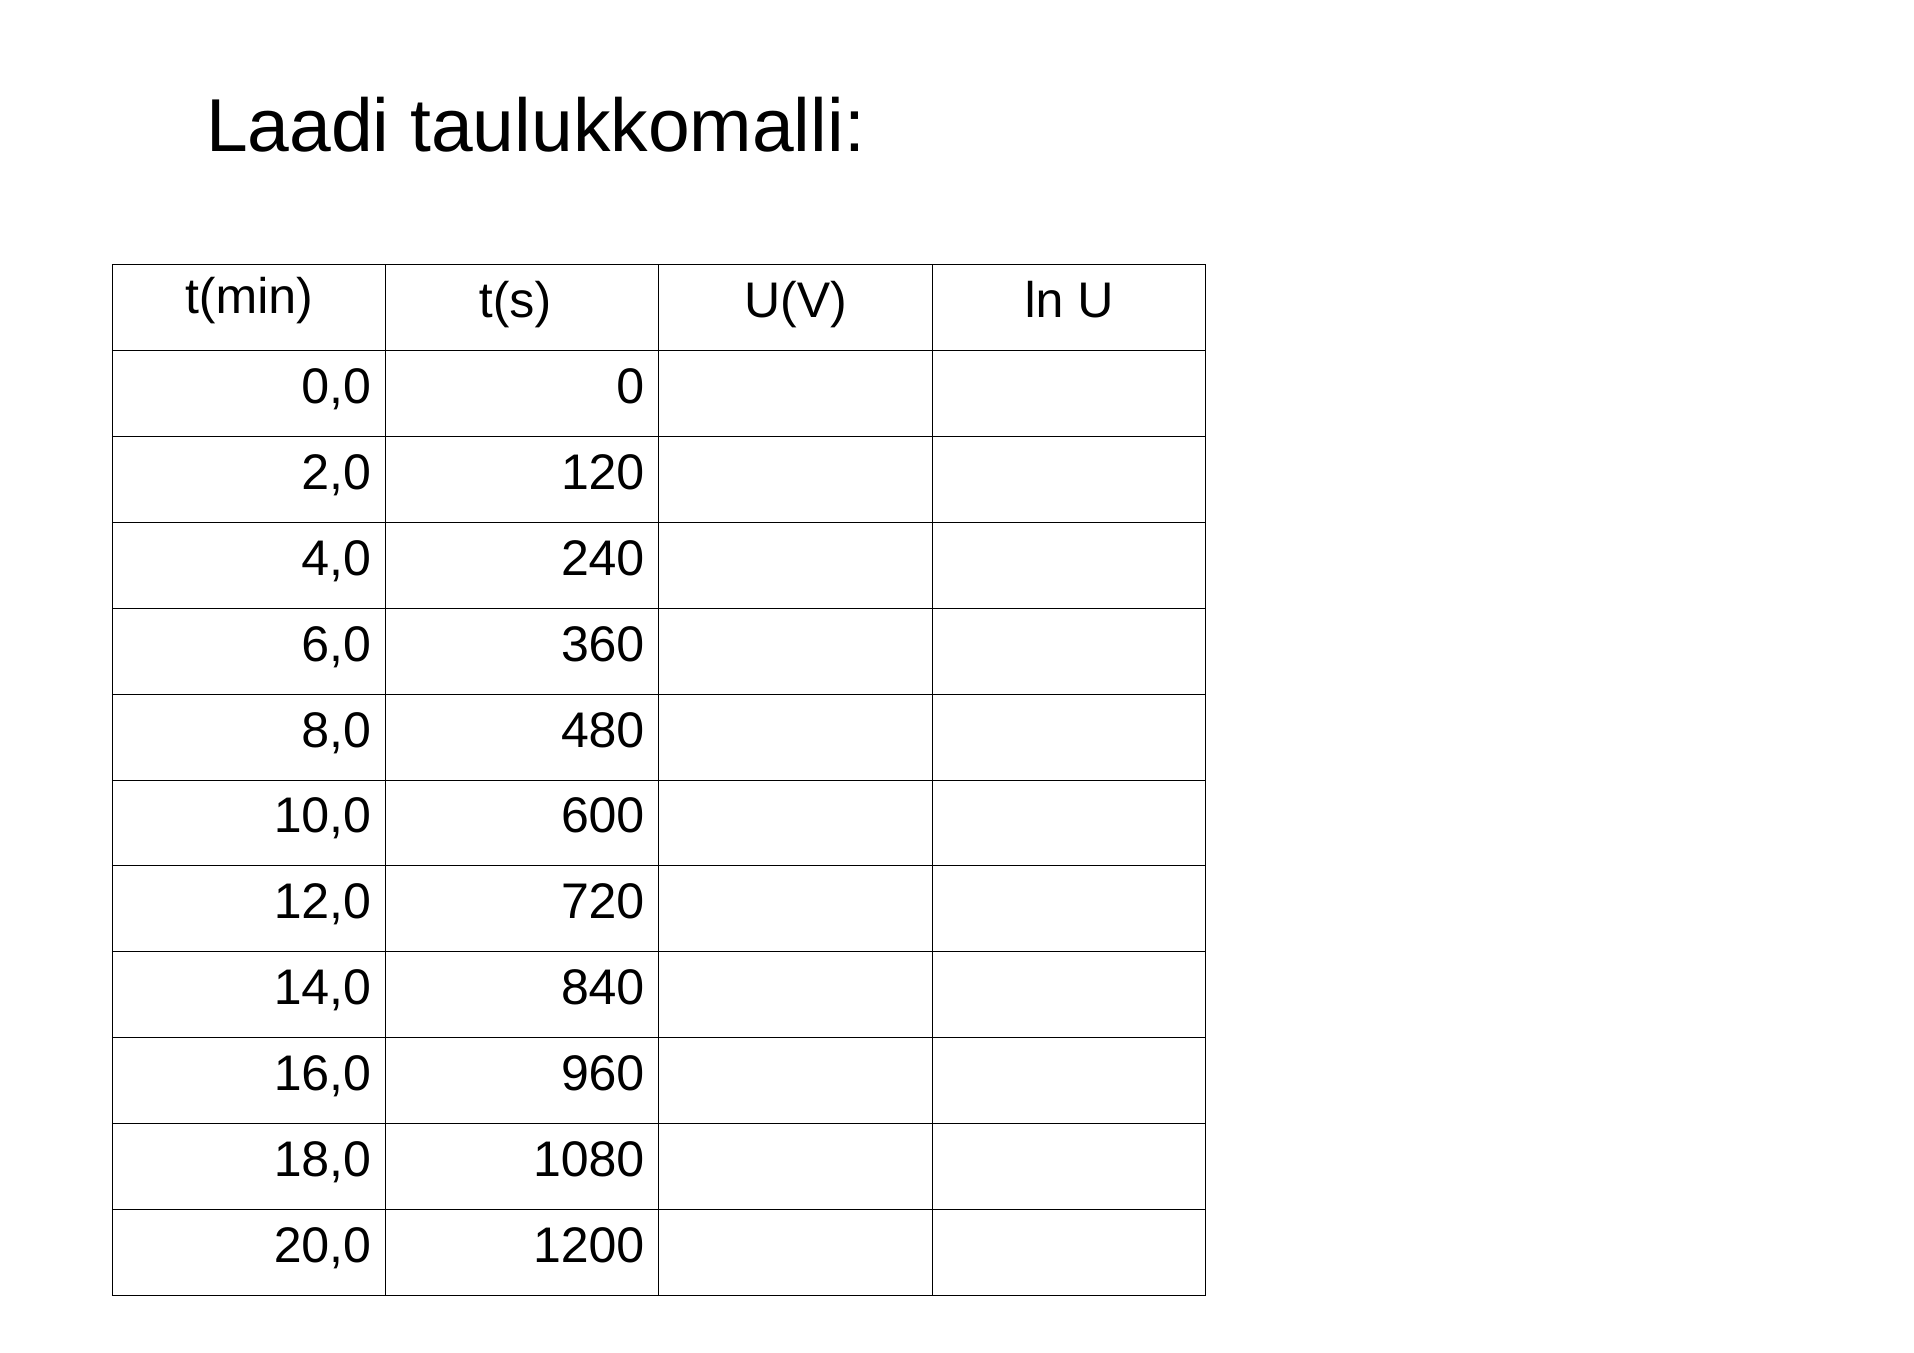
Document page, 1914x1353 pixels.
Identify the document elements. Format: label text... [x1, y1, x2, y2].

table_cell [933, 1038, 1205, 1123]
table_cell [659, 1210, 932, 1295]
table_header t(s) [386, 265, 658, 350]
table_cell 600 [386, 781, 658, 865]
table_cell 20,0 [113, 1210, 385, 1295]
table_header t(min) [113, 265, 385, 350]
table_cell 960 [386, 1038, 658, 1123]
table_cell [933, 1124, 1205, 1209]
table_cell [659, 695, 932, 780]
table_cell [933, 695, 1205, 780]
table_cell 14,0 [113, 952, 385, 1037]
table_cell 6,0 [113, 609, 385, 694]
table_cell 8,0 [113, 695, 385, 780]
table_cell 1200 [386, 1210, 658, 1295]
table_cell [659, 351, 932, 436]
table_cell 360 [386, 609, 658, 694]
table_cell [933, 437, 1205, 522]
table_cell 120 [386, 437, 658, 522]
table_cell [659, 609, 932, 694]
table_cell [933, 609, 1205, 694]
table_cell [659, 523, 932, 608]
table_cell [659, 781, 932, 865]
table_cell [659, 866, 932, 951]
table_cell [659, 437, 932, 522]
table_header U(V) [659, 265, 932, 350]
table_cell [933, 523, 1205, 608]
table_header ln U [933, 265, 1205, 350]
table_cell 0 [386, 351, 658, 436]
table_cell [933, 1210, 1205, 1295]
table_cell [933, 781, 1205, 865]
table_cell 18,0 [113, 1124, 385, 1209]
table_cell 12,0 [113, 866, 385, 951]
text_box Laadi taulukkomalli: [191, 77, 989, 185]
table_cell 10,0 [113, 781, 385, 865]
table_cell 480 [386, 695, 658, 780]
table_cell [659, 1124, 932, 1209]
table_cell 16,0 [113, 1038, 385, 1123]
table_cell [933, 351, 1205, 436]
table_cell [659, 1038, 932, 1123]
table_cell 1080 [386, 1124, 658, 1209]
table_cell [659, 952, 932, 1037]
table_cell 840 [386, 952, 658, 1037]
table_cell 240 [386, 523, 658, 608]
table_cell [933, 866, 1205, 951]
table_cell 4,0 [113, 523, 385, 608]
table_cell 0,0 [113, 351, 385, 436]
table_cell [933, 952, 1205, 1037]
table_cell 720 [386, 866, 658, 951]
table_cell 2,0 [113, 437, 385, 522]
